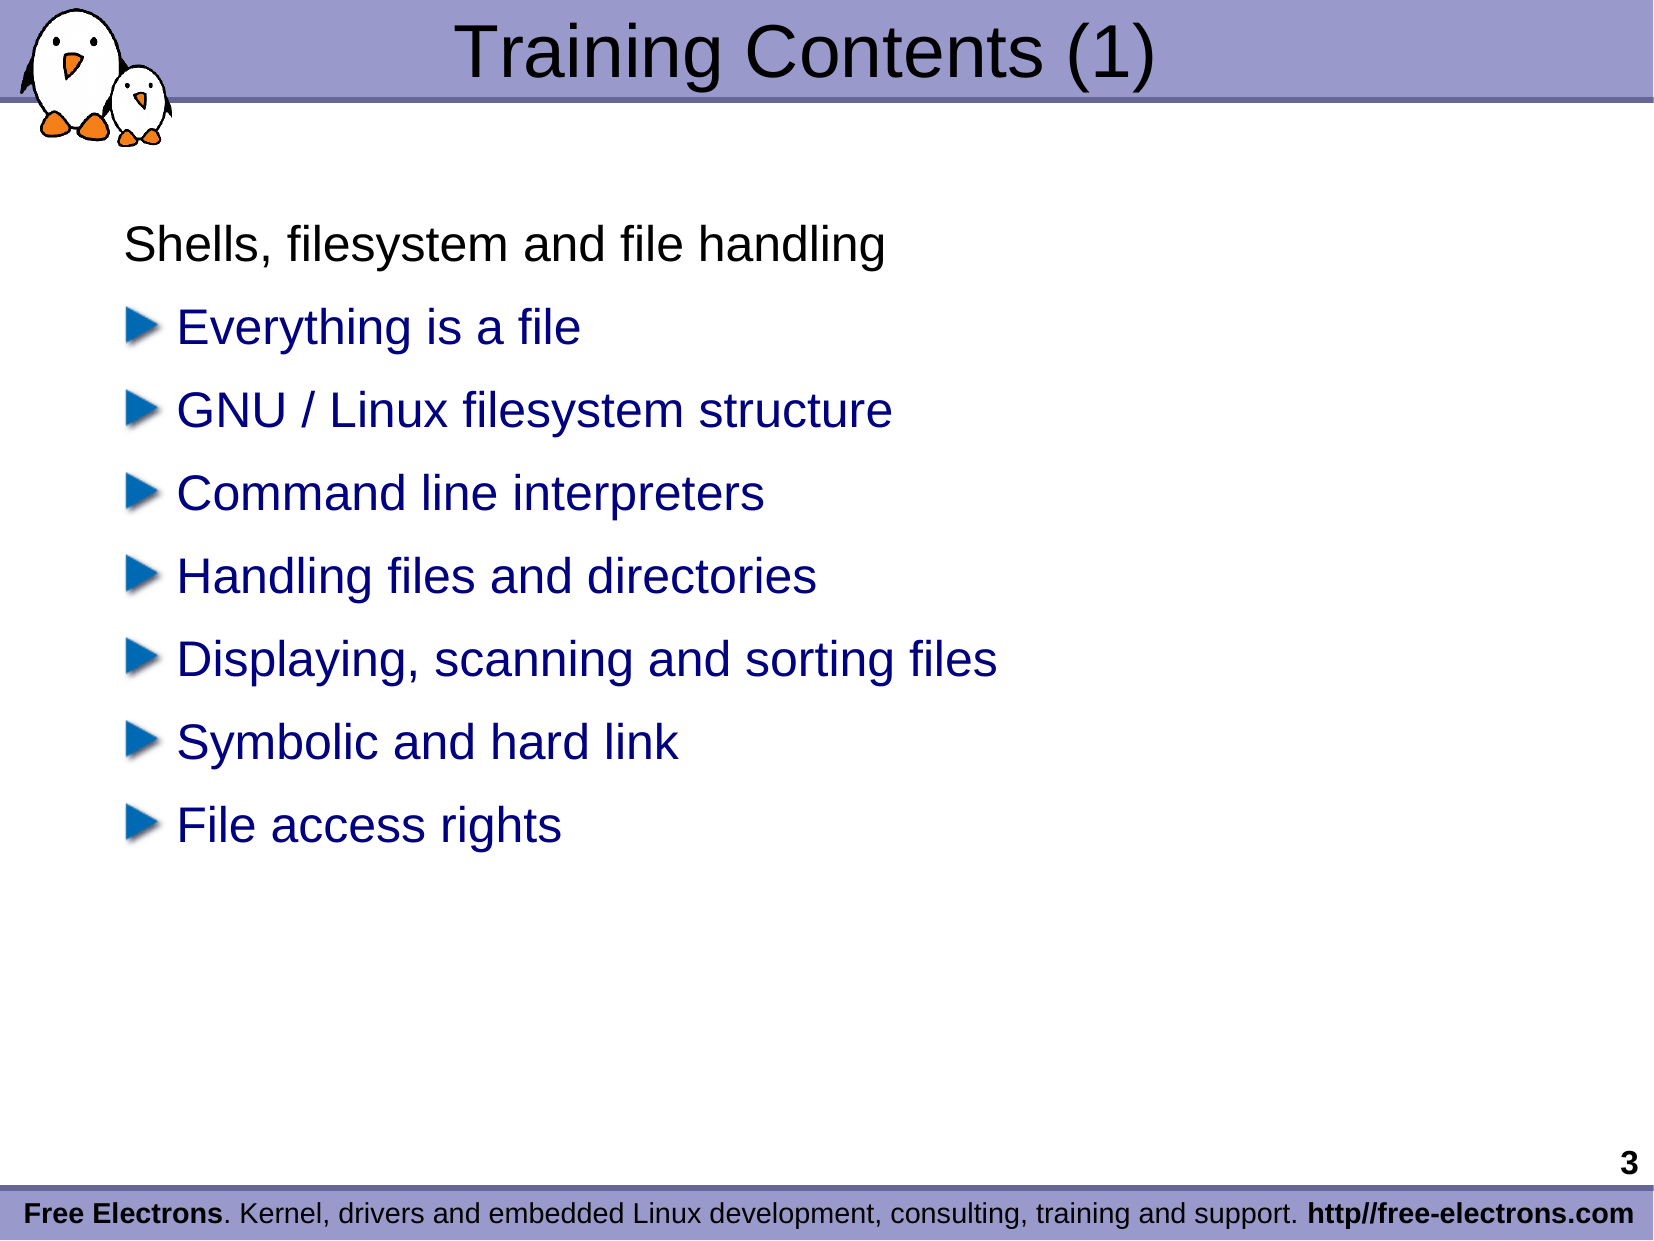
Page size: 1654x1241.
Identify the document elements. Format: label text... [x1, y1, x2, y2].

picture [20, 8, 172, 147]
list Shells, filesystem and file handling Everything is a file GNU / Linux filesystem structure Command line interpreters Handling files and directories Displaying, scanning and sorting files Symbolic and hard link File access rights [105, 216, 1518, 1066]
title Training Contents (1) [60, 0, 1551, 103]
